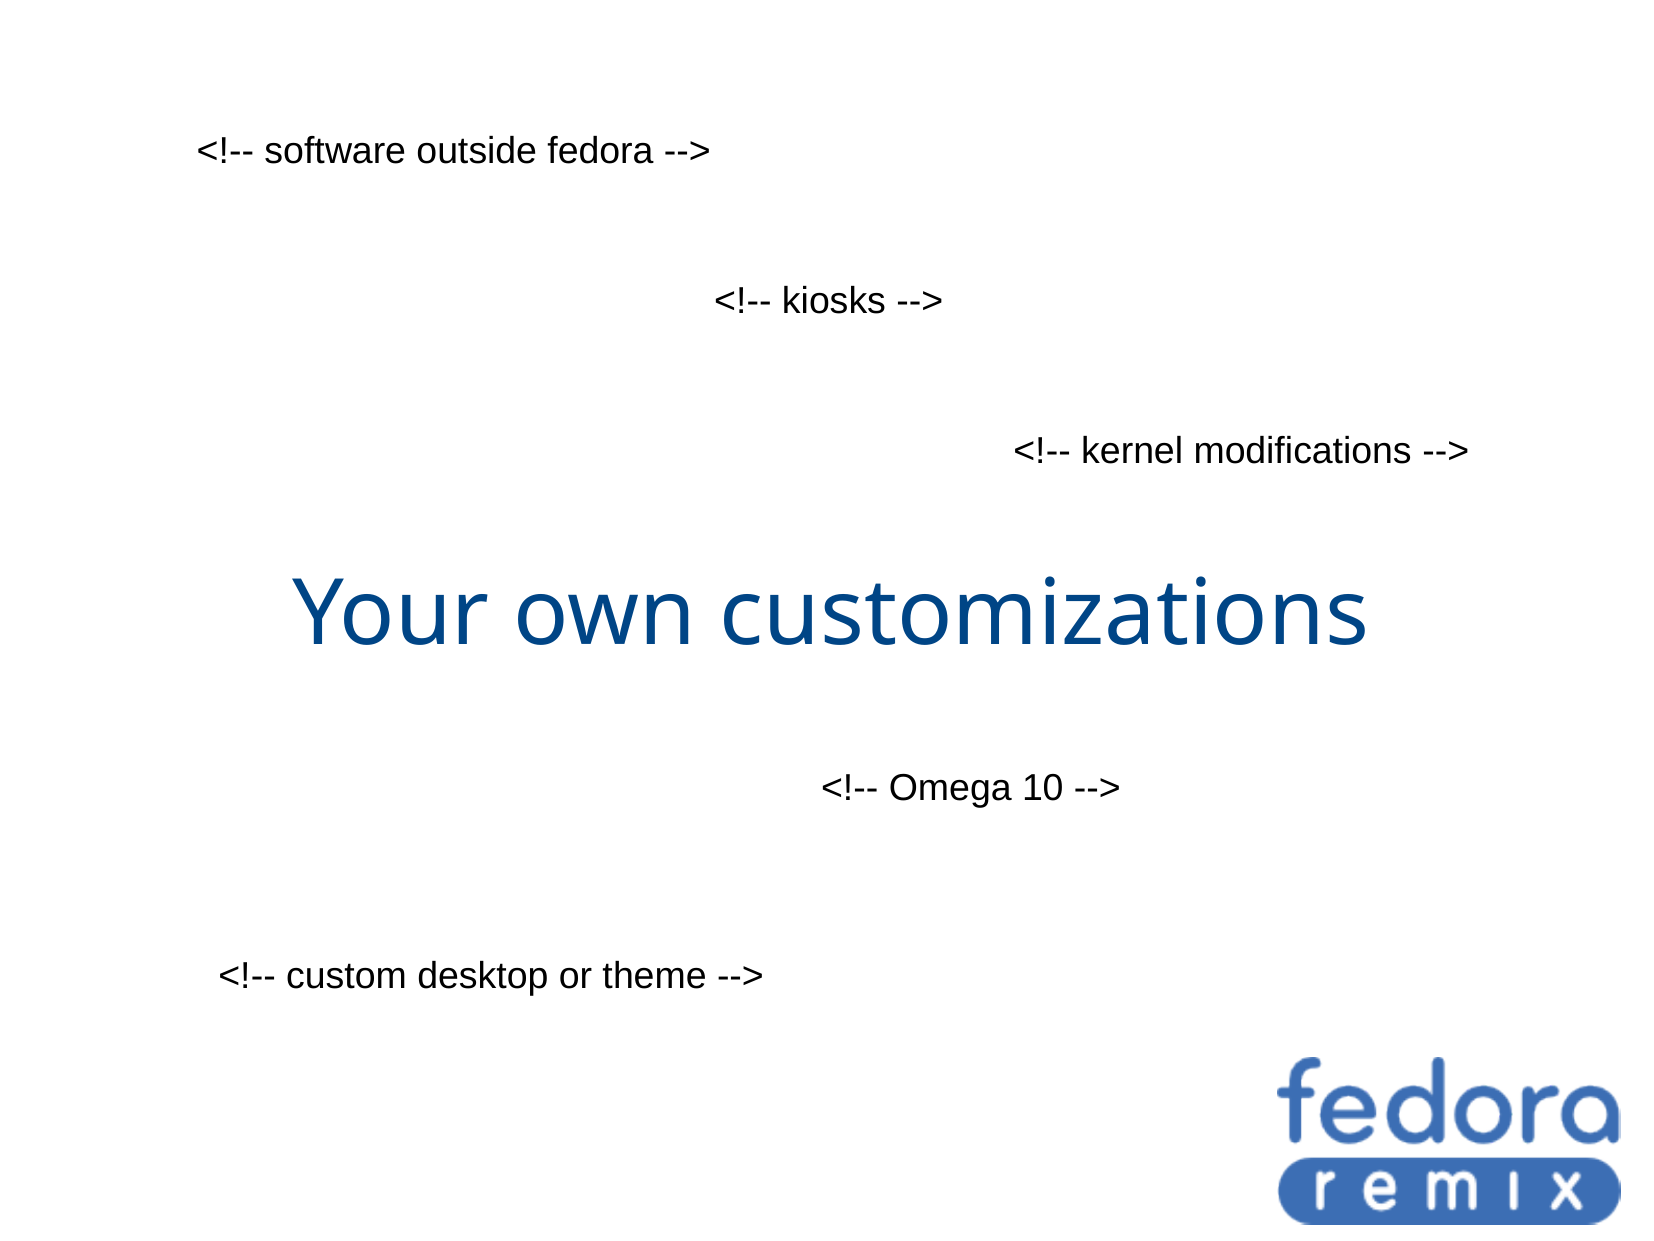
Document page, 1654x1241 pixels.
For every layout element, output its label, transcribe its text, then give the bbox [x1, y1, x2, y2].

subtitle <!-- custom desktop or theme --> [195, 937, 788, 1013]
text_box <!-- software outside fedora --> [157, 112, 751, 188]
picture [1277, 1057, 1621, 1225]
title Your own customizations [87, 505, 1576, 713]
text_box <!-- Omega 10 --> [675, 750, 1268, 826]
text_box <!-- kernel modifications --> [945, 412, 1538, 488]
text_box <!-- kiosks --> [532, 262, 1126, 338]
